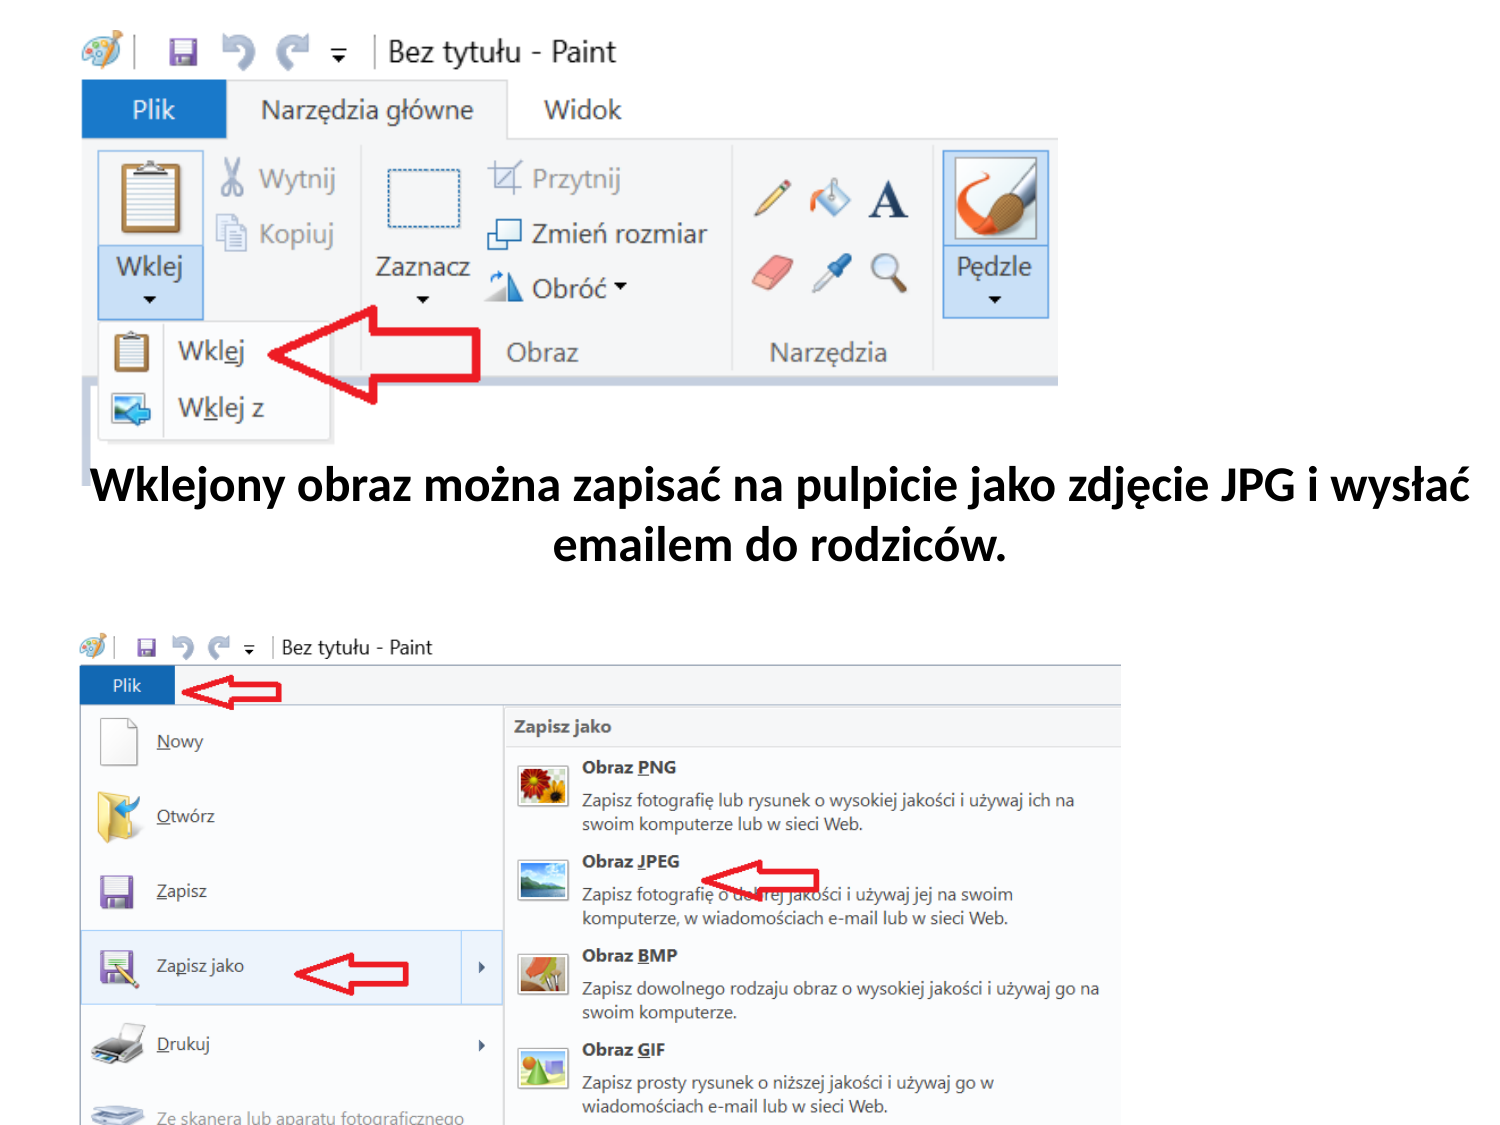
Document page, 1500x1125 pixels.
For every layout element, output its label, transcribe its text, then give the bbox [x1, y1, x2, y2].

picture [17, 30, 1058, 486]
title Wklejony obraz można zapisać na pulpicie jako zdjęcie JPG i wysłać emailem do rodziców. [57, 444, 1500, 632]
picture [57, 625, 1121, 1125]
